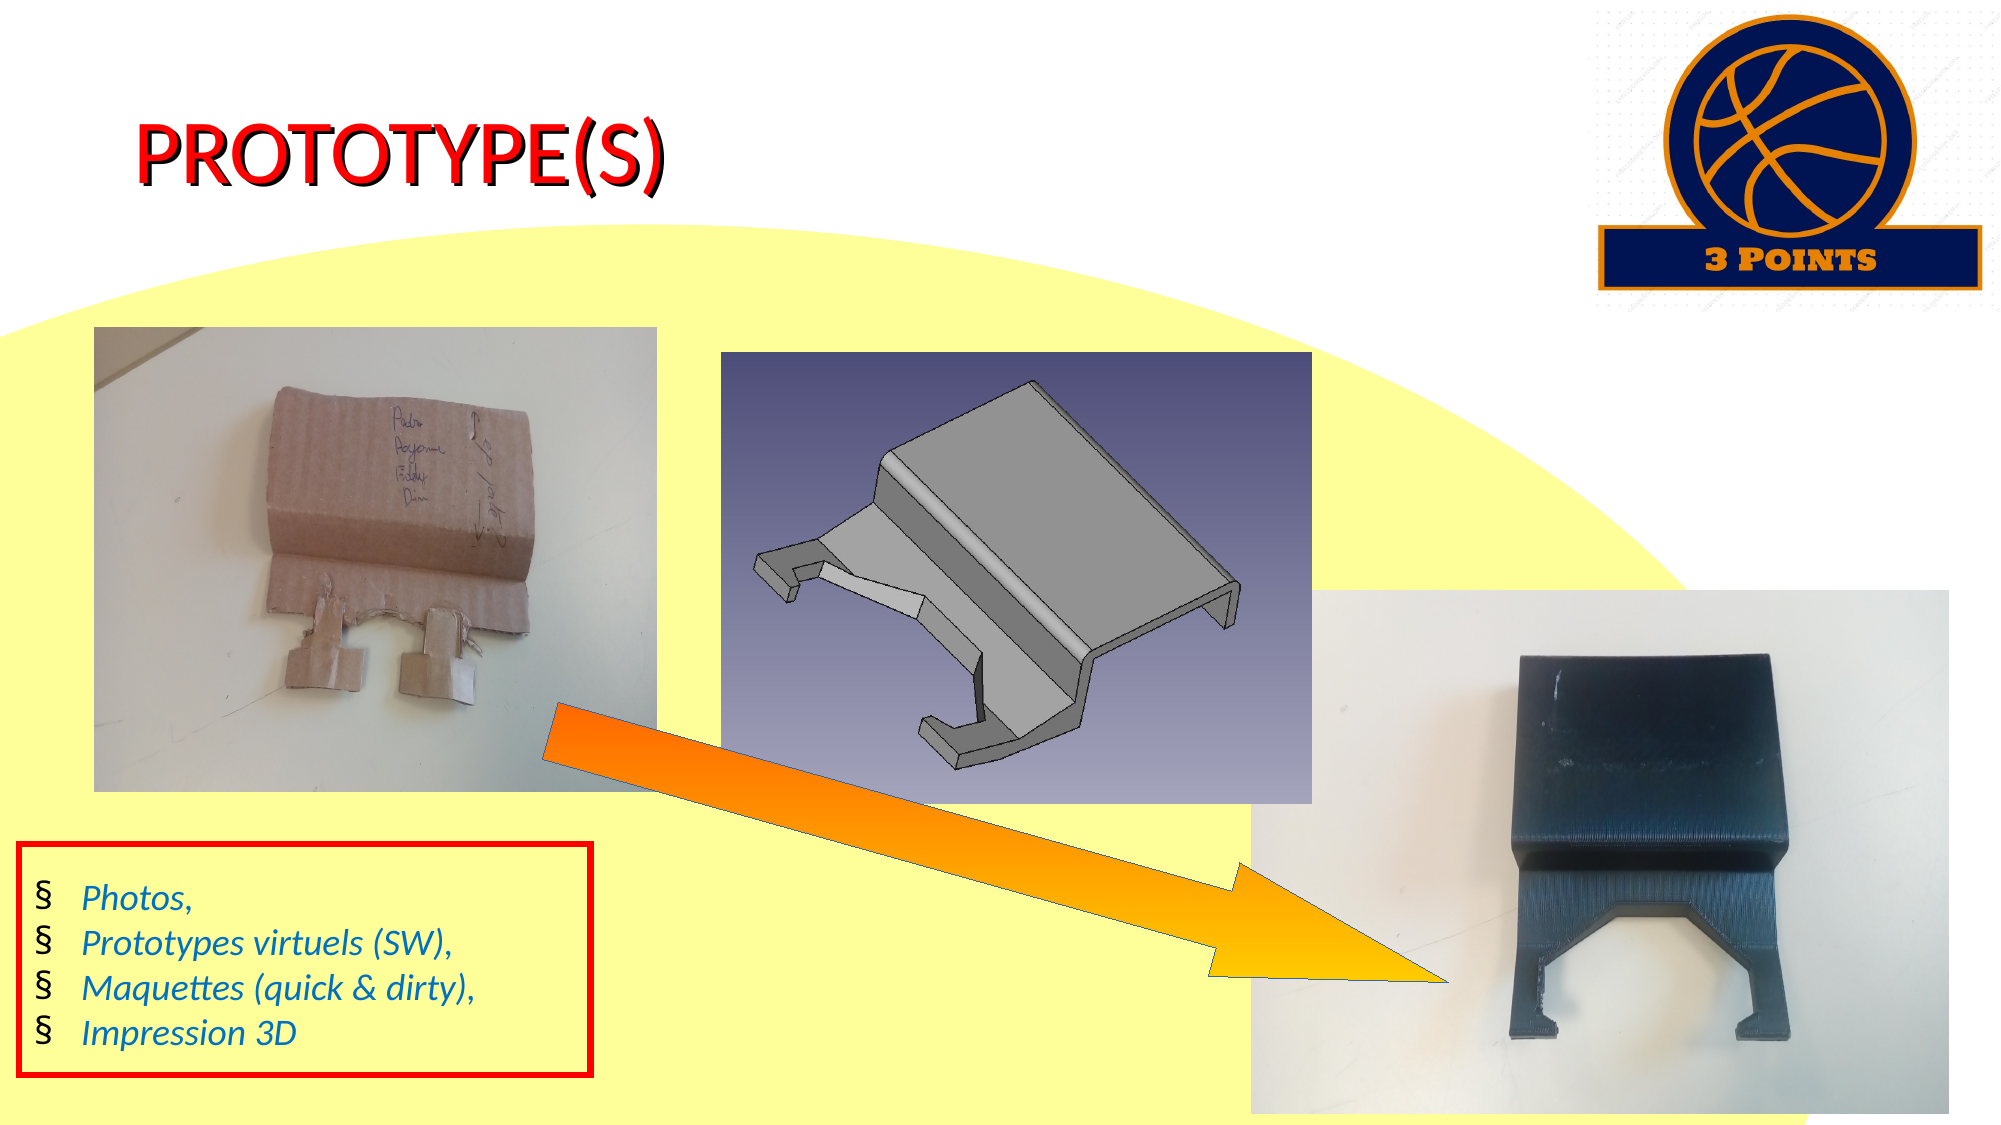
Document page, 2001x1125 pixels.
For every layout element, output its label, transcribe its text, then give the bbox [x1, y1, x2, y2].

text_box Photos, Prototypes virtuels (SW), Maquettes (quick & dirty), Impression 3D [19, 865, 549, 1060]
text_box [542, 702, 1449, 983]
picture [94, 327, 657, 792]
picture [1588, 11, 2001, 312]
text_box PROTOTYPE(S) [118, 83, 1726, 211]
picture [721, 352, 1949, 1114]
